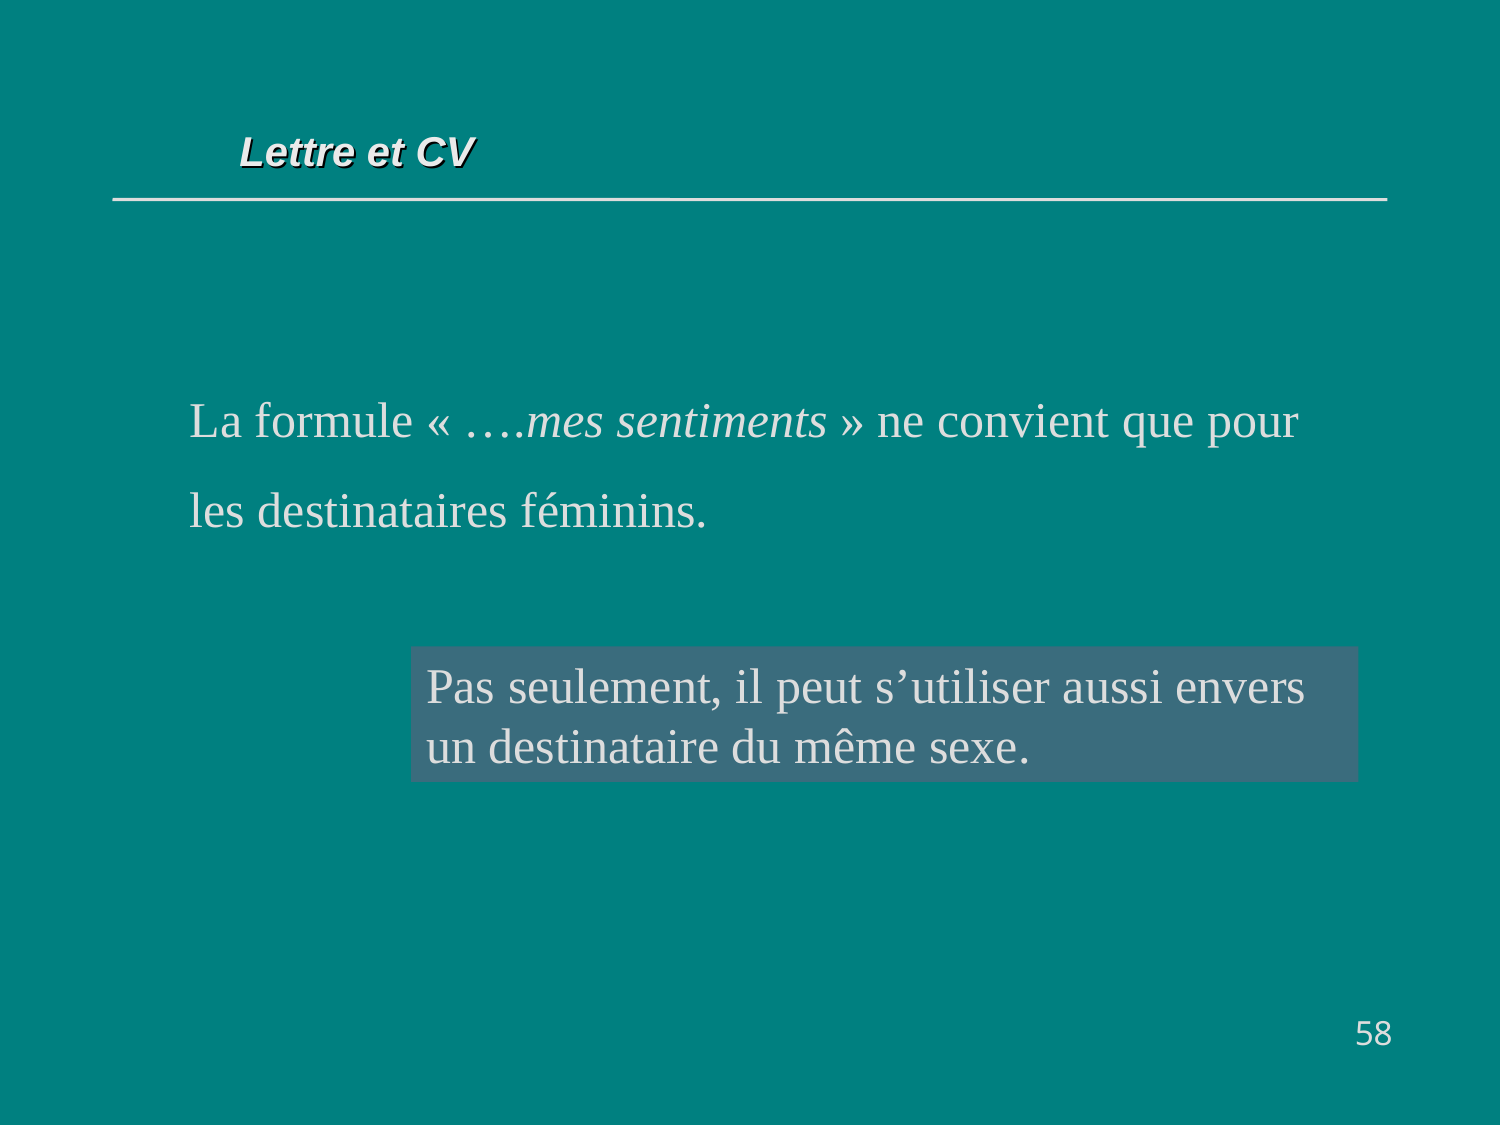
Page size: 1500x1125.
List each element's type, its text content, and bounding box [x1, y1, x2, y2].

text_box Lettre et CV [224, 116, 489, 183]
text_box La formule « ….mes sentiments » ne convient que pour les destinataires féminins. V/F ? [174, 349, 1376, 726]
text_box Pas seulement, il peut s’utiliser aussi envers un destinataire du même sexe. [411, 646, 1359, 782]
